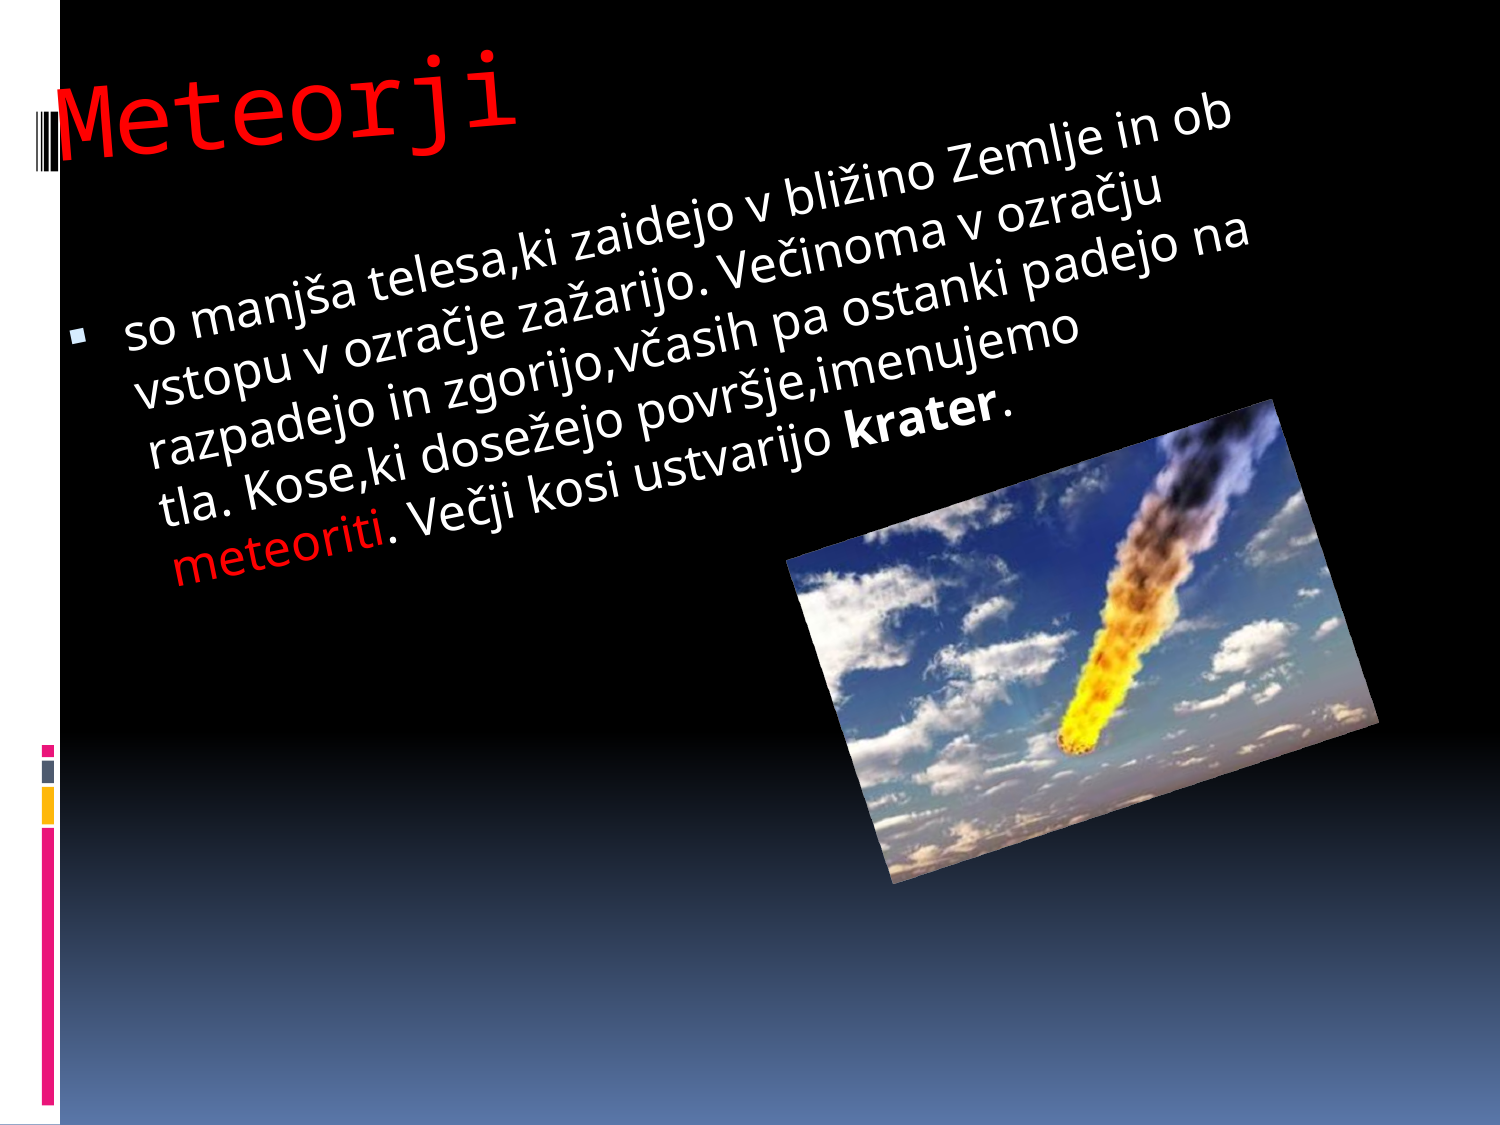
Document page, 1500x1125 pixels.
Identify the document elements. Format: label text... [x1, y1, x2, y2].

list so manjša telesa,ki zaidejo v bližino Zemlje in ob vstopu v ozračje zažarijo. Večinoma v ozračju razpadejo in zgorijo,včasih pa ostanki padejo na tla. Kose,ki dosežejo površje,imenujemo meteoriti. Večji kosi ustvarijo krater. [35, 130, 1426, 1072]
title Meteorji [35, 0, 1305, 231]
picture [785, 398, 1379, 884]
